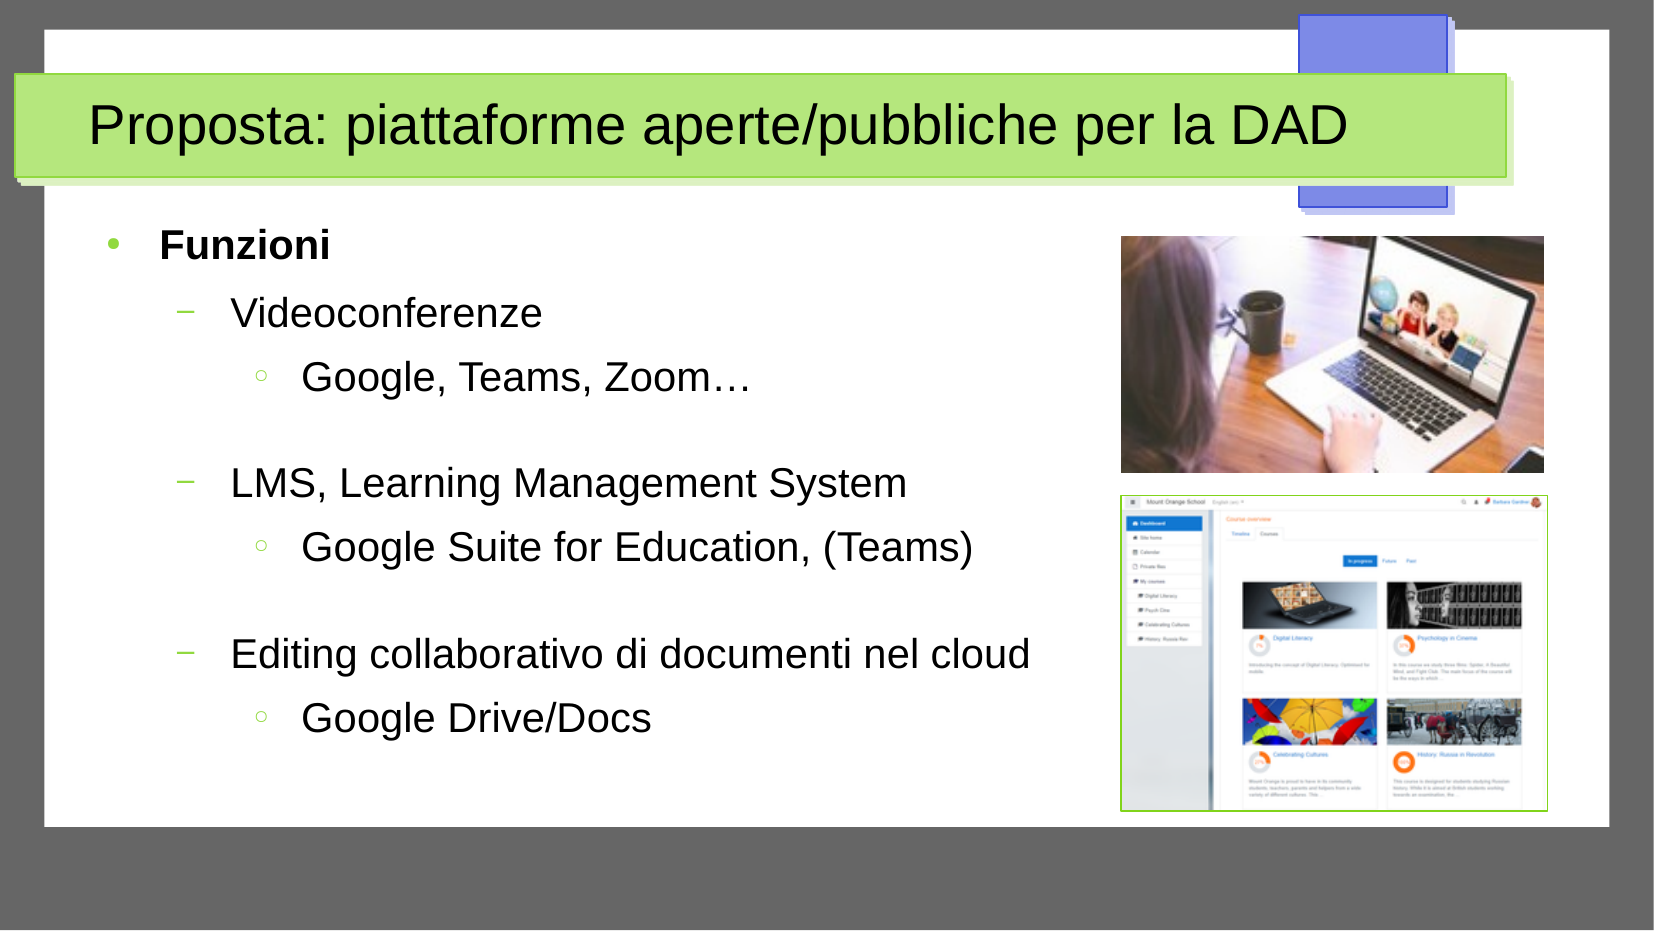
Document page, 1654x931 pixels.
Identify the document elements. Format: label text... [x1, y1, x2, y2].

list Funzioni Videoconferenze Google, Teams, Zoom… LMS, Learning Management System Google Suite for Education, (Teams) Editing collaborativo di documenti nel cloud Google Drive/Docs [88, 221, 1052, 813]
picture [1122, 496, 1547, 811]
title Proposta: piattaforme aperte/pubbliche per la DAD [88, 73, 1506, 178]
picture [1121, 236, 1544, 473]
